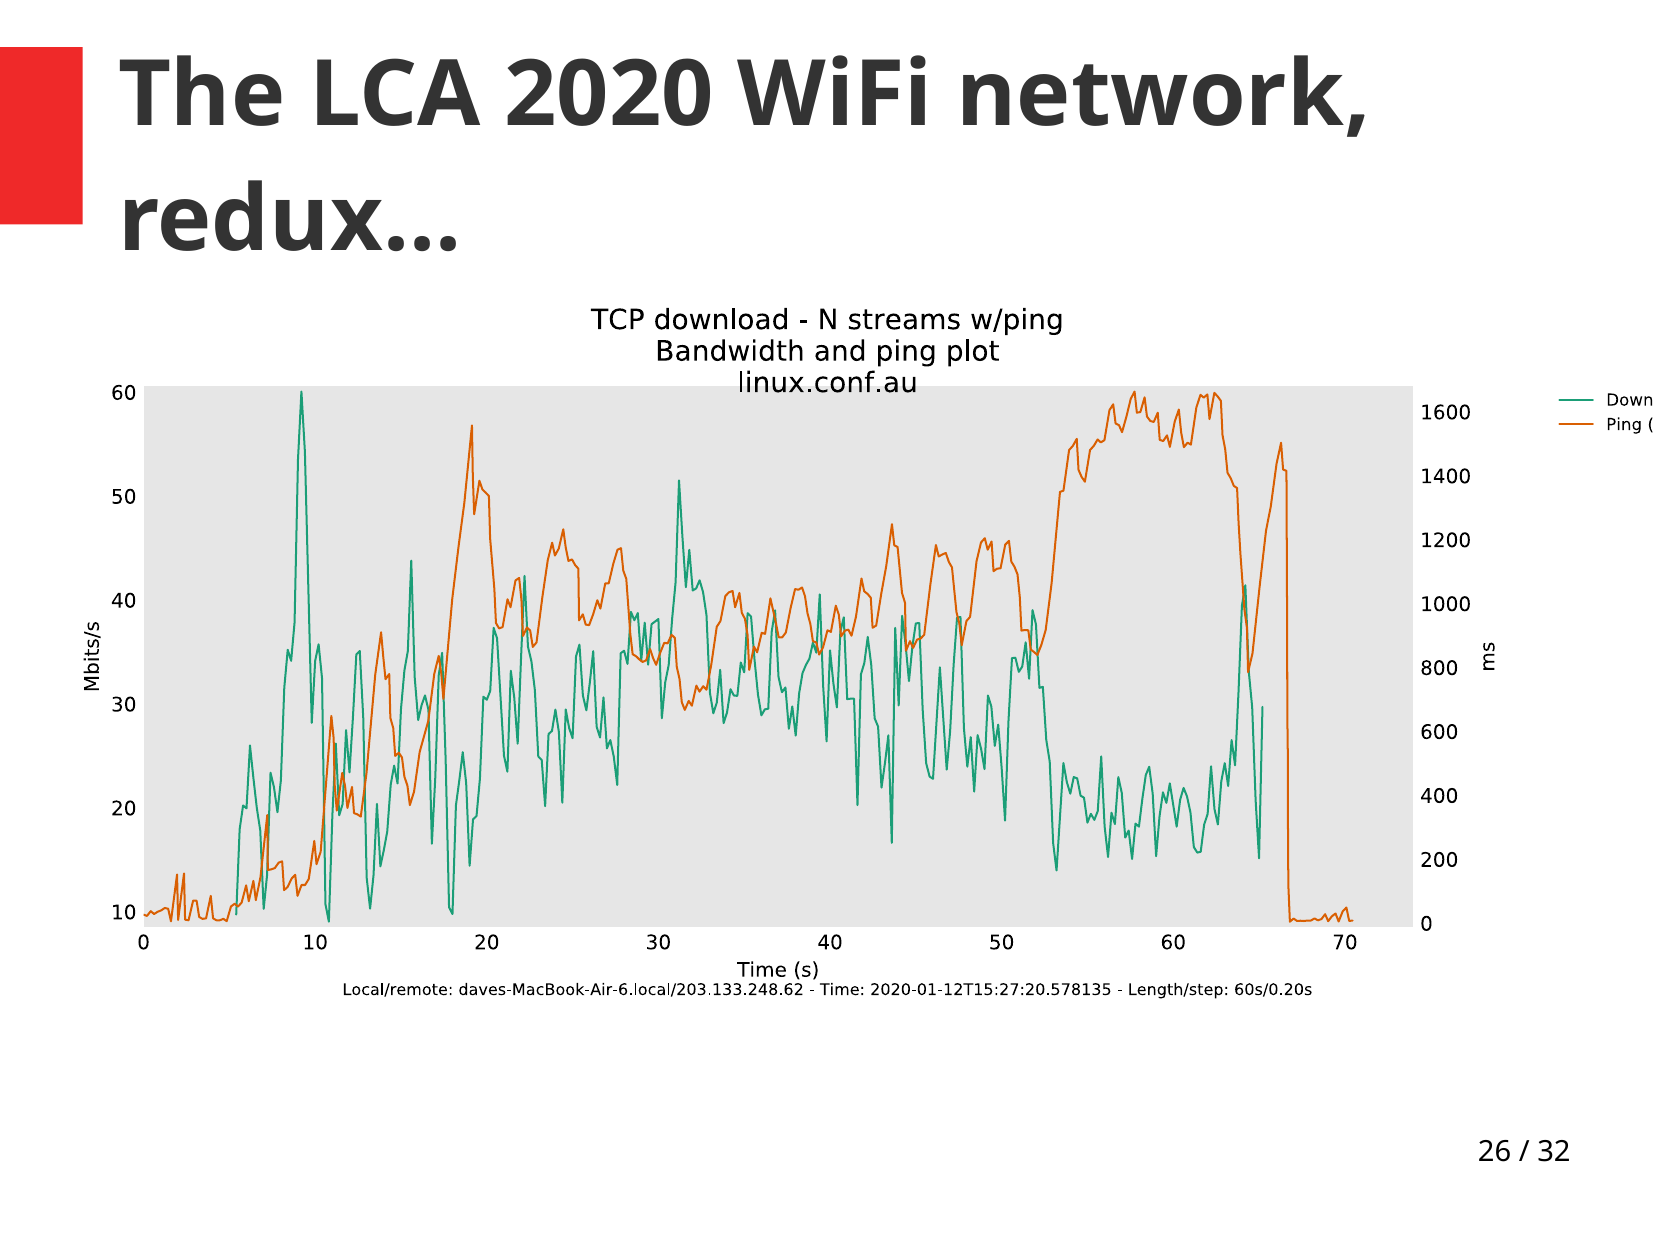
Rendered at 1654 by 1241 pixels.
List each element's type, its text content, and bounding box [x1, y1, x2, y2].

picture [0, 301, 1654, 1006]
title The LCA 2020 WiFi network, redux... [118, 28, 1571, 278]
